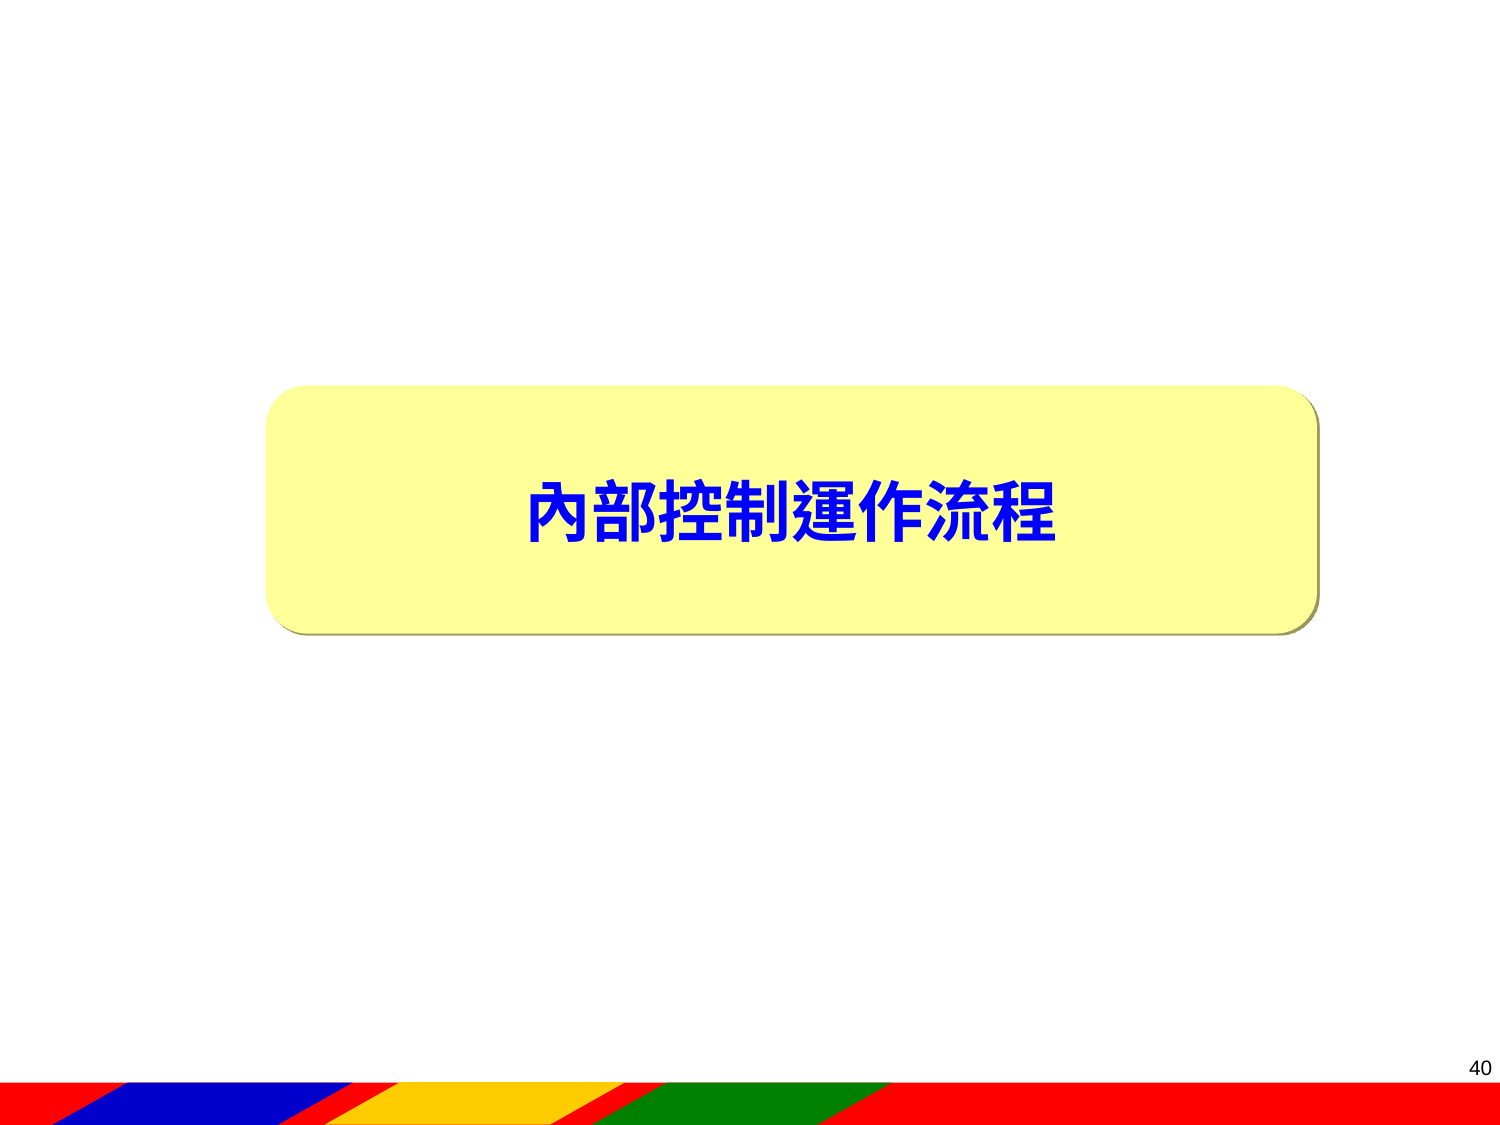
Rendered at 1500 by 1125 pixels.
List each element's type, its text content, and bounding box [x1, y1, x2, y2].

text_box 內部控制運作流程 [265, 385, 1317, 634]
text_box <編號> [1268, 1047, 1500, 1123]
